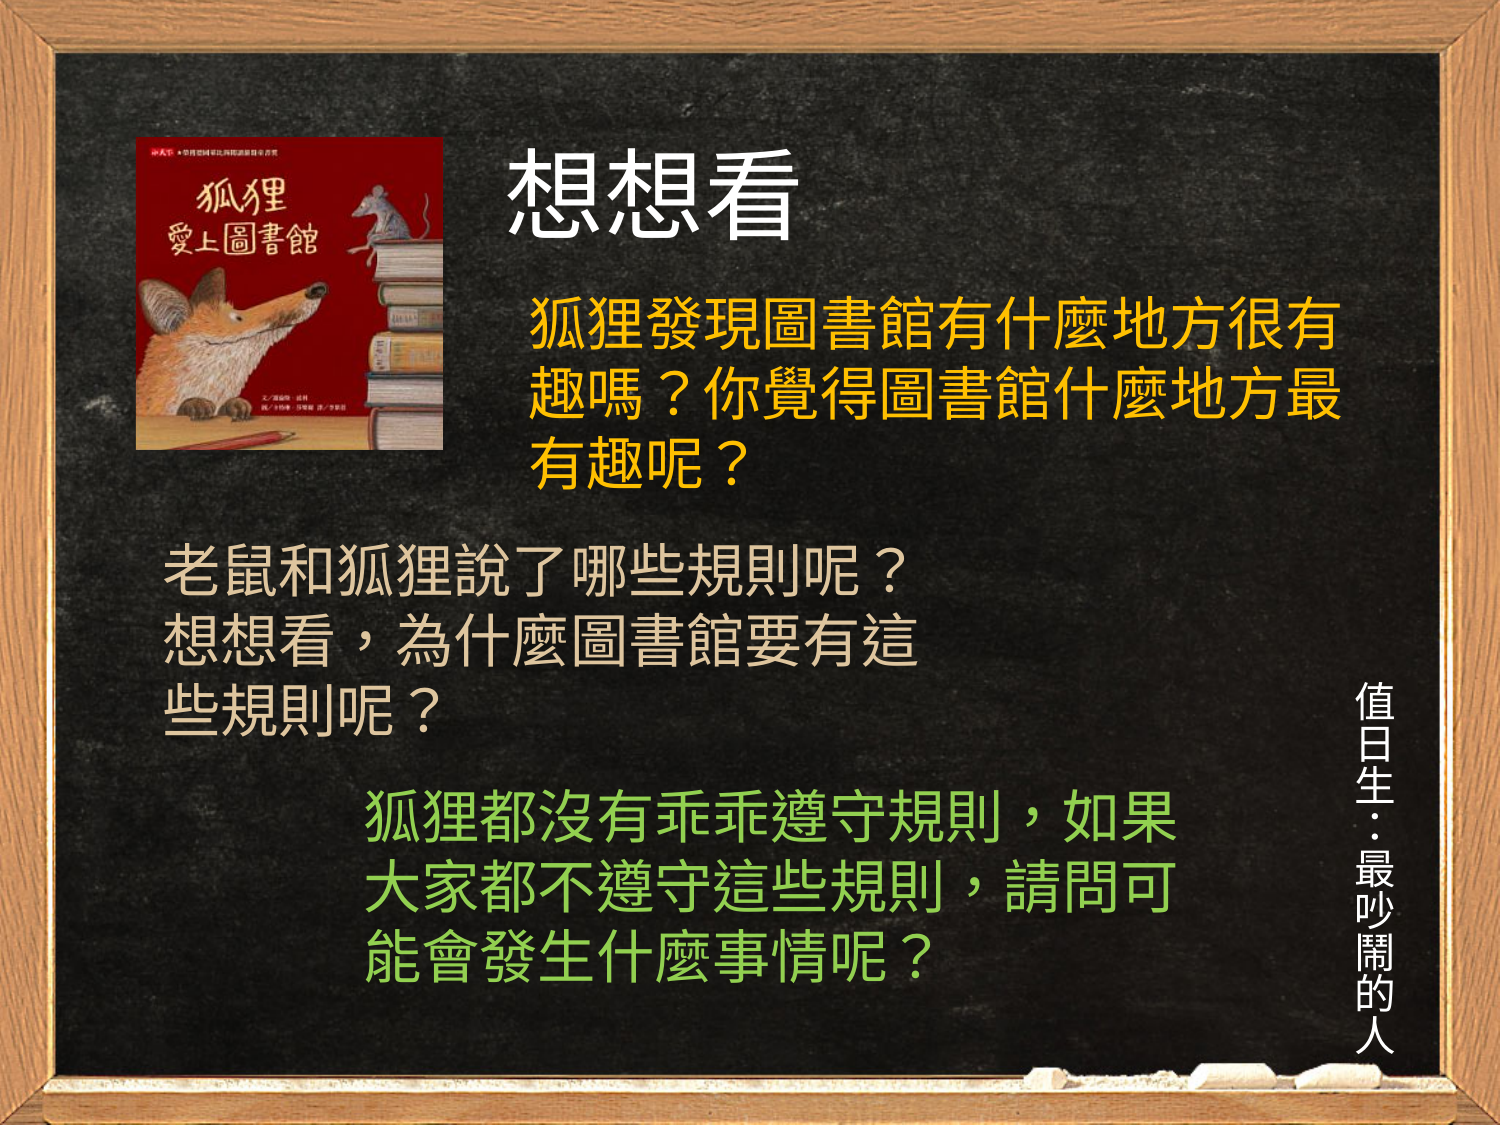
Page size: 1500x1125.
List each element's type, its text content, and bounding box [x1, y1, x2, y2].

picture [0, 0, 1500, 1125]
text_box 老鼠和狐狸說了哪些規則呢？想想看，為什麼圖書館要有這些規則呢？ [147, 527, 963, 752]
text_box 狐狸發現圖書館有什麼地方很有趣嗎？你覺得圖書館什麼地方最有趣呢？ [513, 279, 1400, 505]
text_box 值日生：最吵鬧的人 [1325, 666, 1407, 1060]
text_box 想想看 [490, 125, 1365, 261]
text_box 狐狸都沒有乖乖遵守規則，如果大家都不遵守這些規則，請問可能會發生什麼事情呢？ [348, 772, 1235, 998]
